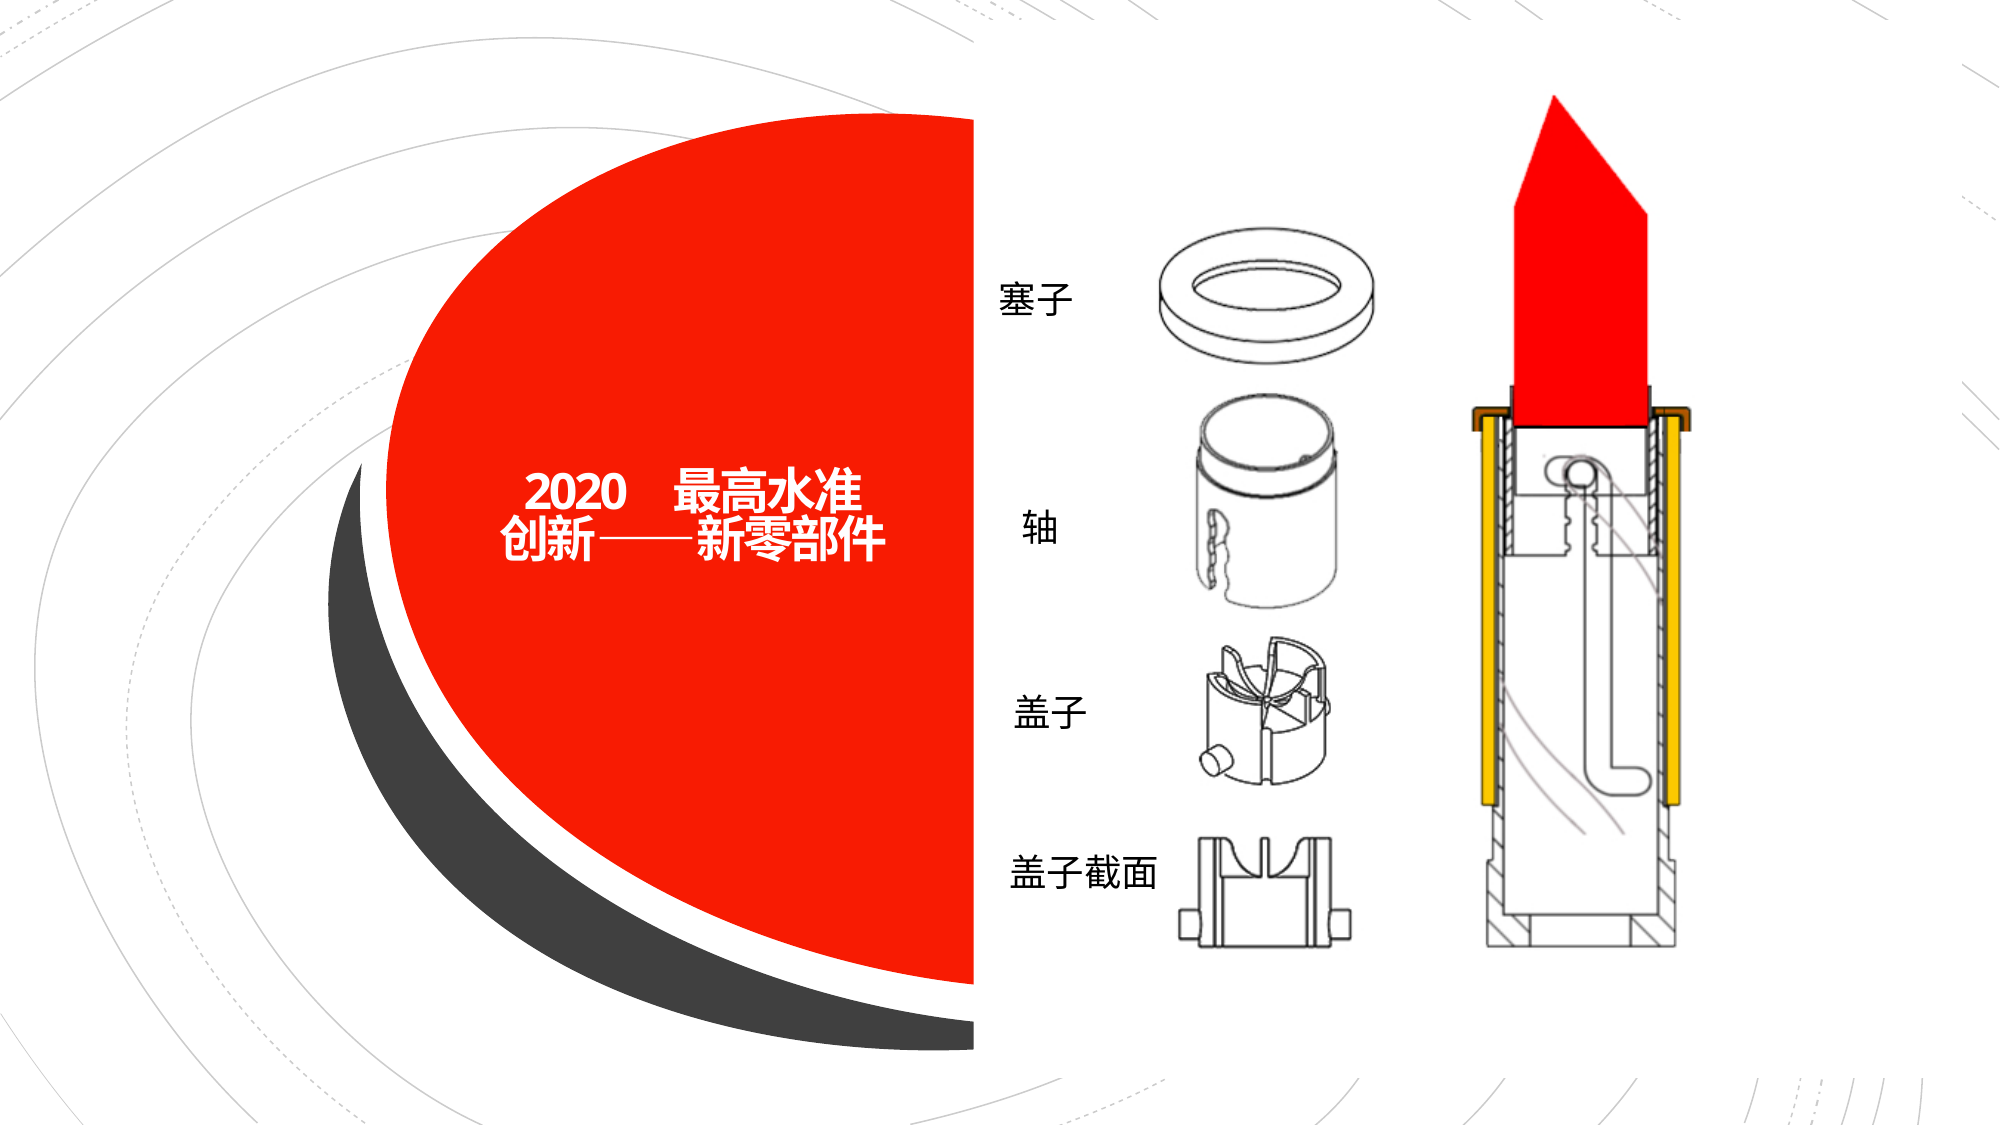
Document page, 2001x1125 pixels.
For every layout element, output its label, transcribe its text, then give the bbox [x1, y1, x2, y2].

text_box 轴 [955, 495, 1211, 557]
text_box 盖子 [998, 681, 1164, 742]
title 2020 最高水准 创新——新零部件 [304, 434, 973, 549]
picture [973, 20, 1962, 1078]
text_box 盖子截面 [959, 841, 1272, 902]
text_box [0, 0, 2000, 1125]
text_box 塞子 [983, 268, 1182, 330]
